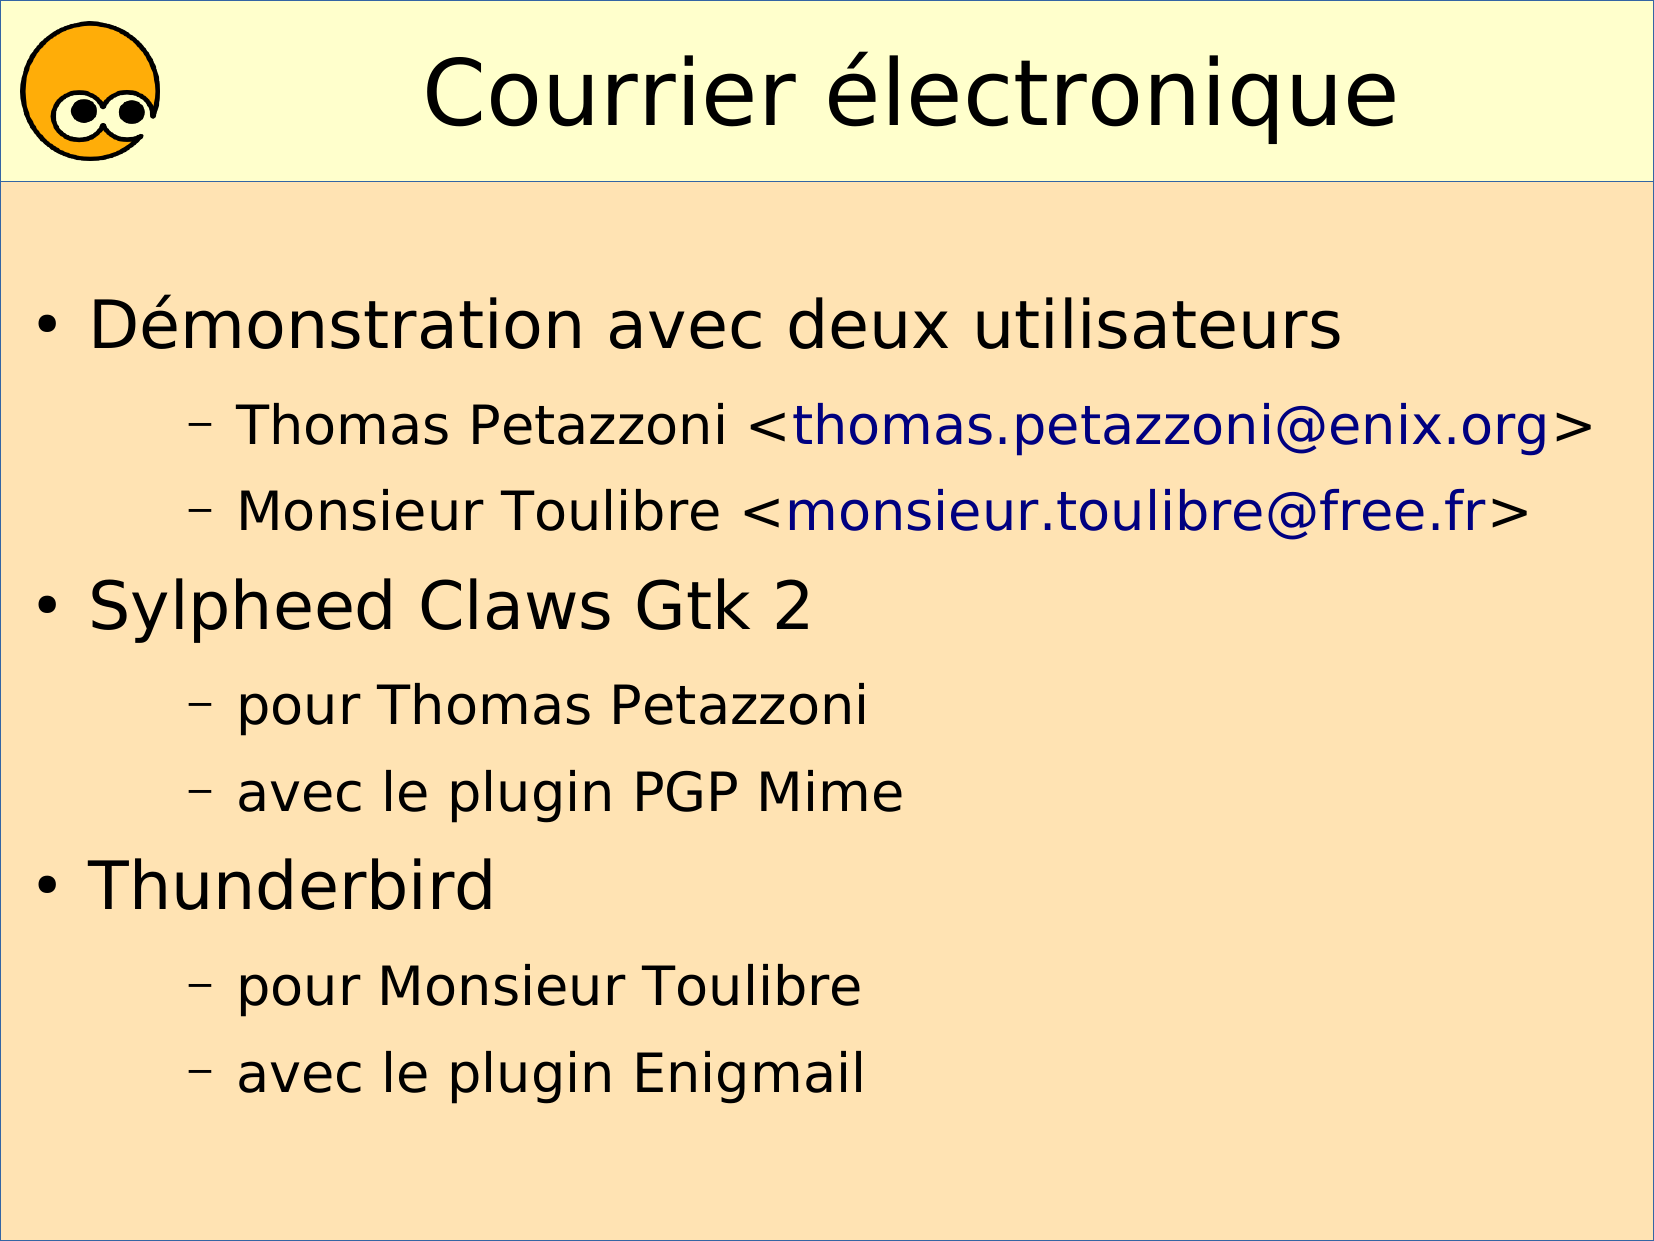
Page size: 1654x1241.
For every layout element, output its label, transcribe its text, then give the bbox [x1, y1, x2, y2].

list Démonstration avec deux utilisateurs Thomas Petazzoni <thomas.petazzoni@enix.org> Monsieur Toulibre <monsieur.toulibre@free.fr> Sylpheed Claws Gtk 2 pour Thomas Petazzoni avec le plugin PGP Mime Thunderbird pour Monsieur Toulibre avec le plugin Enigmail [0, 286, 1654, 1106]
picture [20, 21, 160, 161]
title Courrier électronique [203, 33, 1620, 154]
